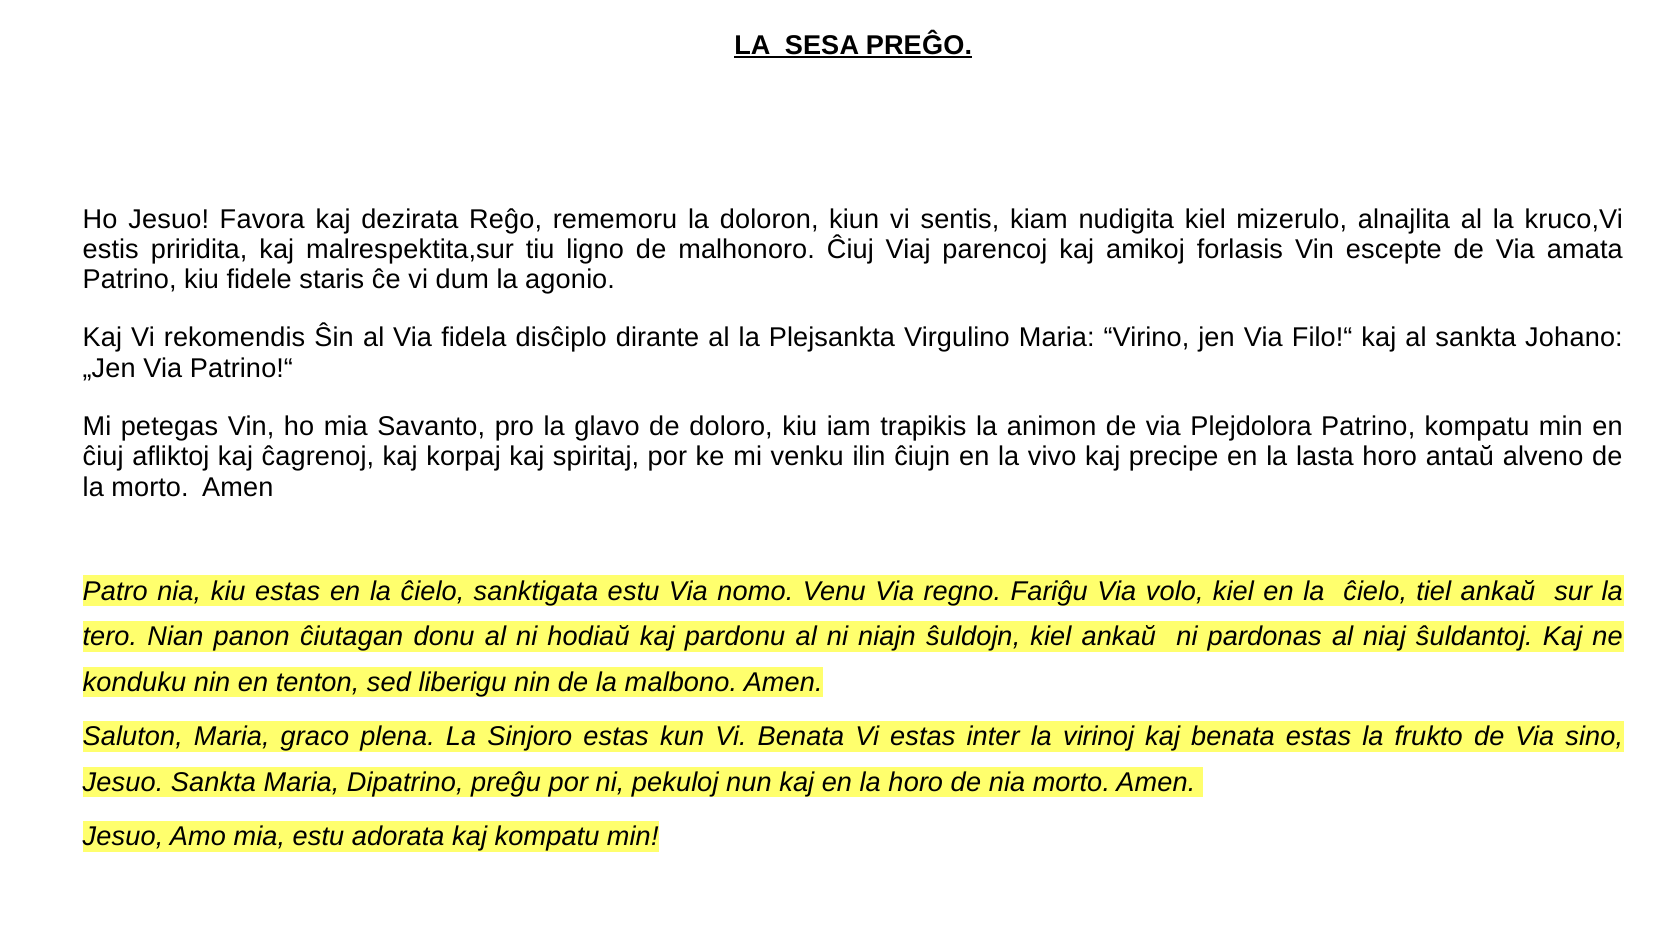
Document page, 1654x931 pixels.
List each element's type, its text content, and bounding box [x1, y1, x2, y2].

list LA SESA PREĜO. Ho Jesuo! Favora kaj dezirata Reĝo, rememoru la doloron, kiun vi sentis, kiam nudigita kiel mizerulo, alnajlita al la kruco,Vi estis priridita, kaj malrespektita,sur tiu ligno de malhonoro. Ĉiuj Viaj parencoj kaj amikoj forlasis Vin escepte de Via amata Patrino, kiu fidele staris ĉe vi dum la agonio. Kaj Vi rekomendis Ŝin al Via fidela disĉiplo dirante al la Plejsankta Virgulino Maria: “Virino, jen Via Filo!“ kaj al sankta Johano: „Jen Via Patrino!“ Mi petegas Vin, ho mia Savanto, pro la glavo de doloro, kiu iam trapikis la animon de via Plejdolora Patrino, kompatu min en ĉiuj afliktoj kaj ĉagrenoj, kaj korpaj kaj spiritaj, por ke mi venku ilin ĉiujn en la vivo kaj precipe en la lasta horo antaŭ alveno de la morto. Amen Patro nia, kiu estas en la ĉielo, sanktigata estu Via nomo. Venu Via regno. Fariĝu Via volo, kiel en la ĉielo, tiel ankaŭ sur la tero. Nian panon ĉiutagan donu al ni hodiaŭ kaj pardonu al ni niajn ŝuldojn, kiel ankaŭ ni pardonas al niaj ŝuldantoj. Kaj ne konduku nin en tenton, sed liberigu nin de la malbono. Amen. Saluton, Maria, graco plena. La Sinjoro estas kun Vi. Benata Vi estas inter la virinoj kaj benata estas la frukto de Via sino, Jesuo. Sankta Maria, Dipatrino, preĝu por ni, pekuloj nun kaj en la horo de nia morto. Amen. Jesuo, Amo mia, estu adorata kaj kompatu min! [82, 29, 1625, 857]
